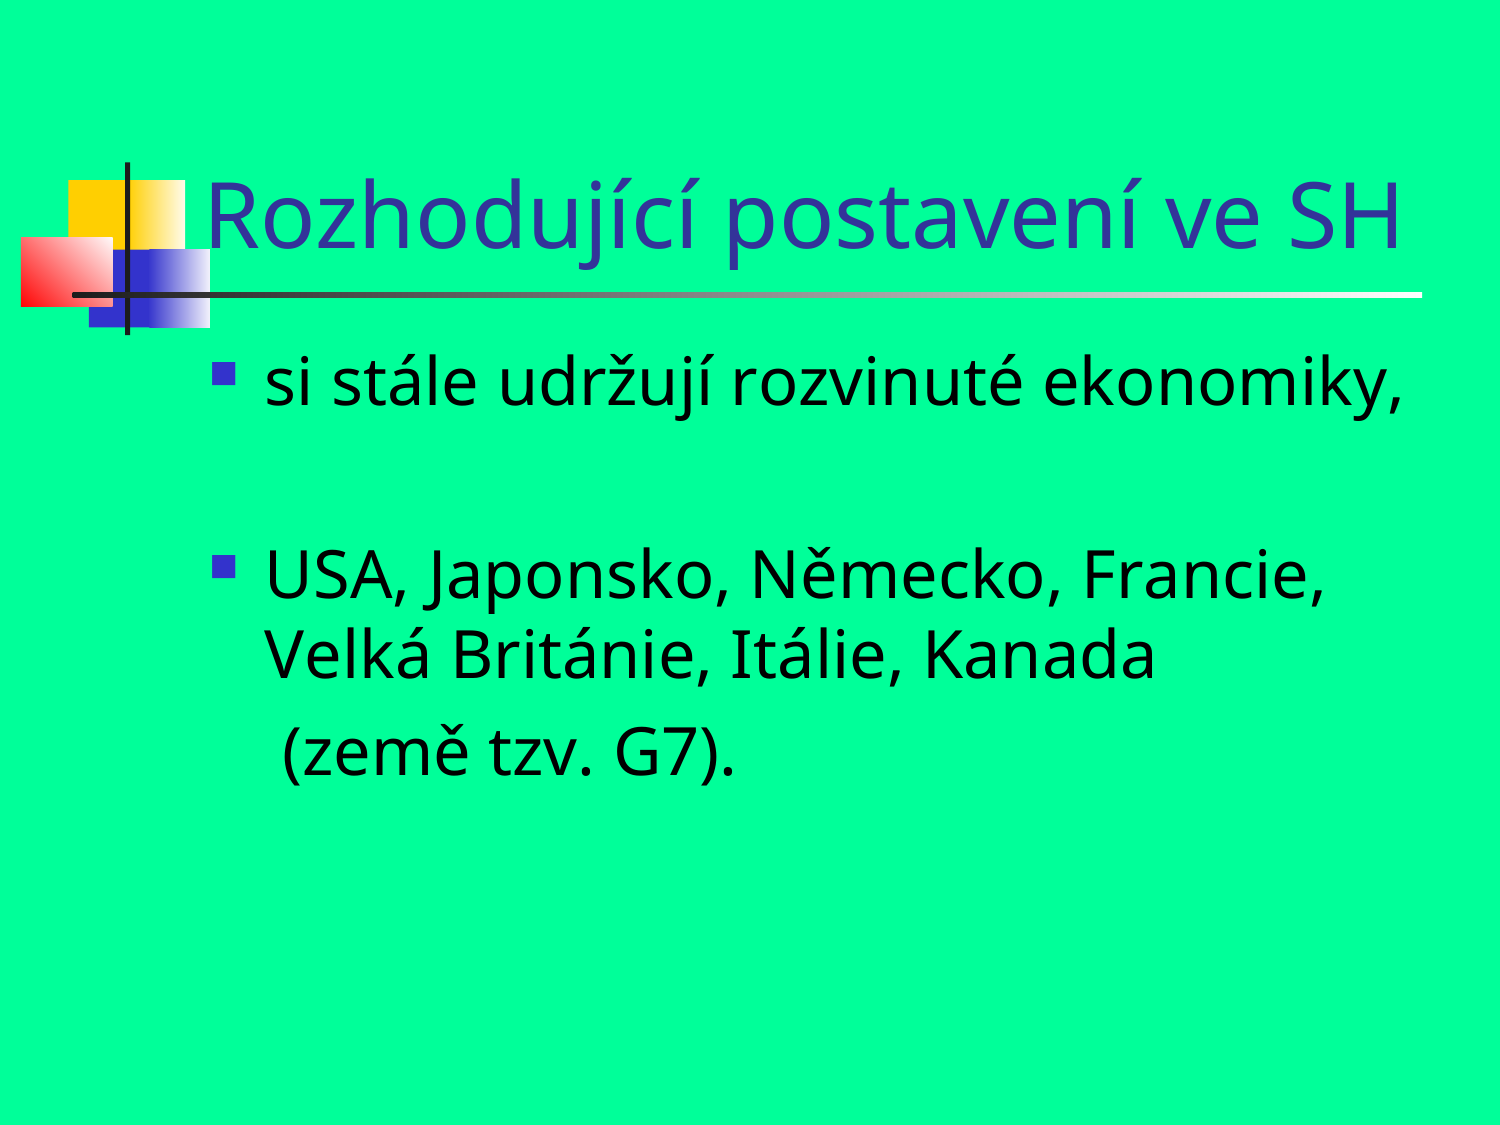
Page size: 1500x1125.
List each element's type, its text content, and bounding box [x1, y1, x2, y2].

list si stále udržují rozvinuté ekonomiky, USA, Japonsko, Německo, Francie, Velká Británie, Itálie, Kanada (země tzv. G7). [193, 331, 1469, 1007]
title Rozhodující postavení ve SH [188, 35, 1468, 276]
